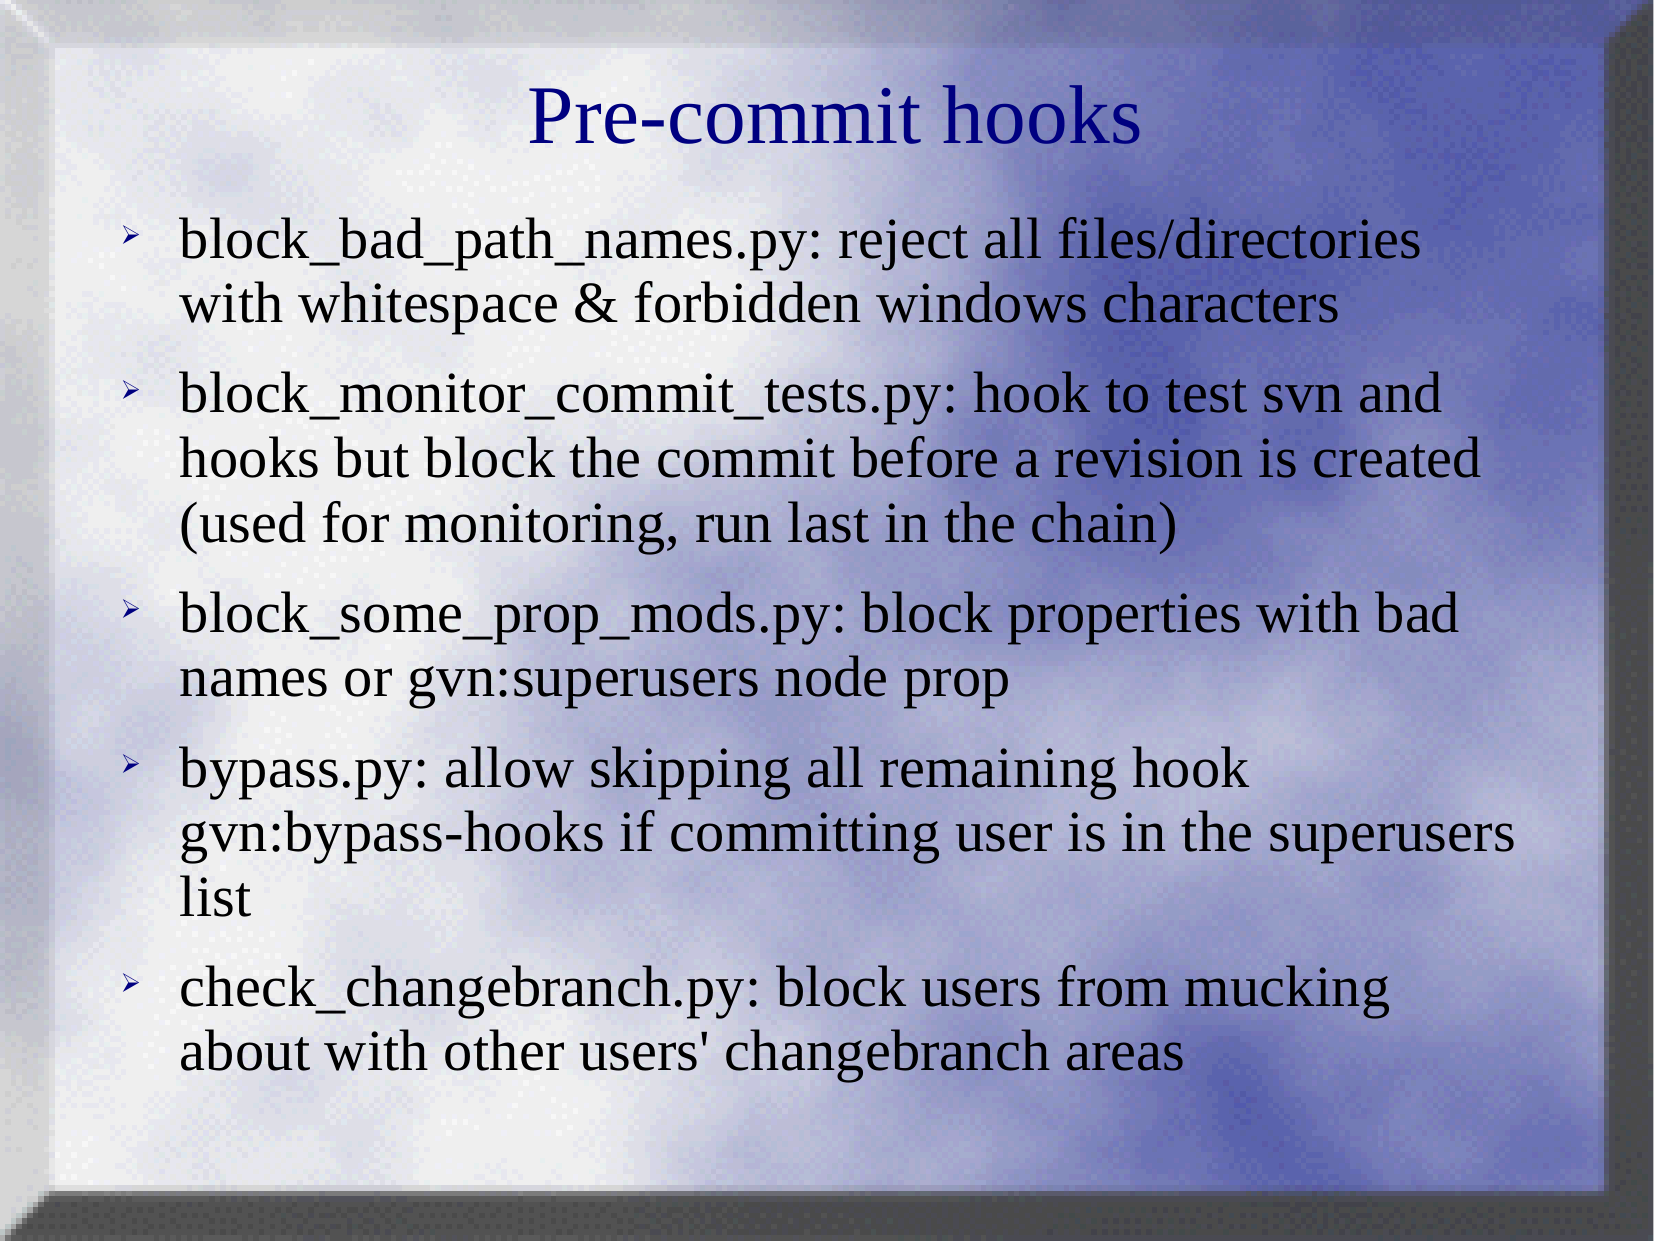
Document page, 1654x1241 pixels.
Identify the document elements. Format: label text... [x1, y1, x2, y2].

picture [0, 0, 1654, 1241]
list block_bad_path_names.py: reject all files/directories with whitespace & forbidden windows characters block_monitor_commit_tests.py: hook to test svn and hooks but block the commit before a revision is created (used for monitoring, run last in the chain) block_some_prop_mods.py: block properties with bad names or gvn:superusers node prop bypass.py: allow skipping all remaining hook gvn:bypass-hooks if committing user is in the superusers list check_changebranch.py: block users from mucking about with other users' changebranch areas [120, 206, 1533, 1084]
title Pre-commit hooks [120, 67, 1552, 165]
